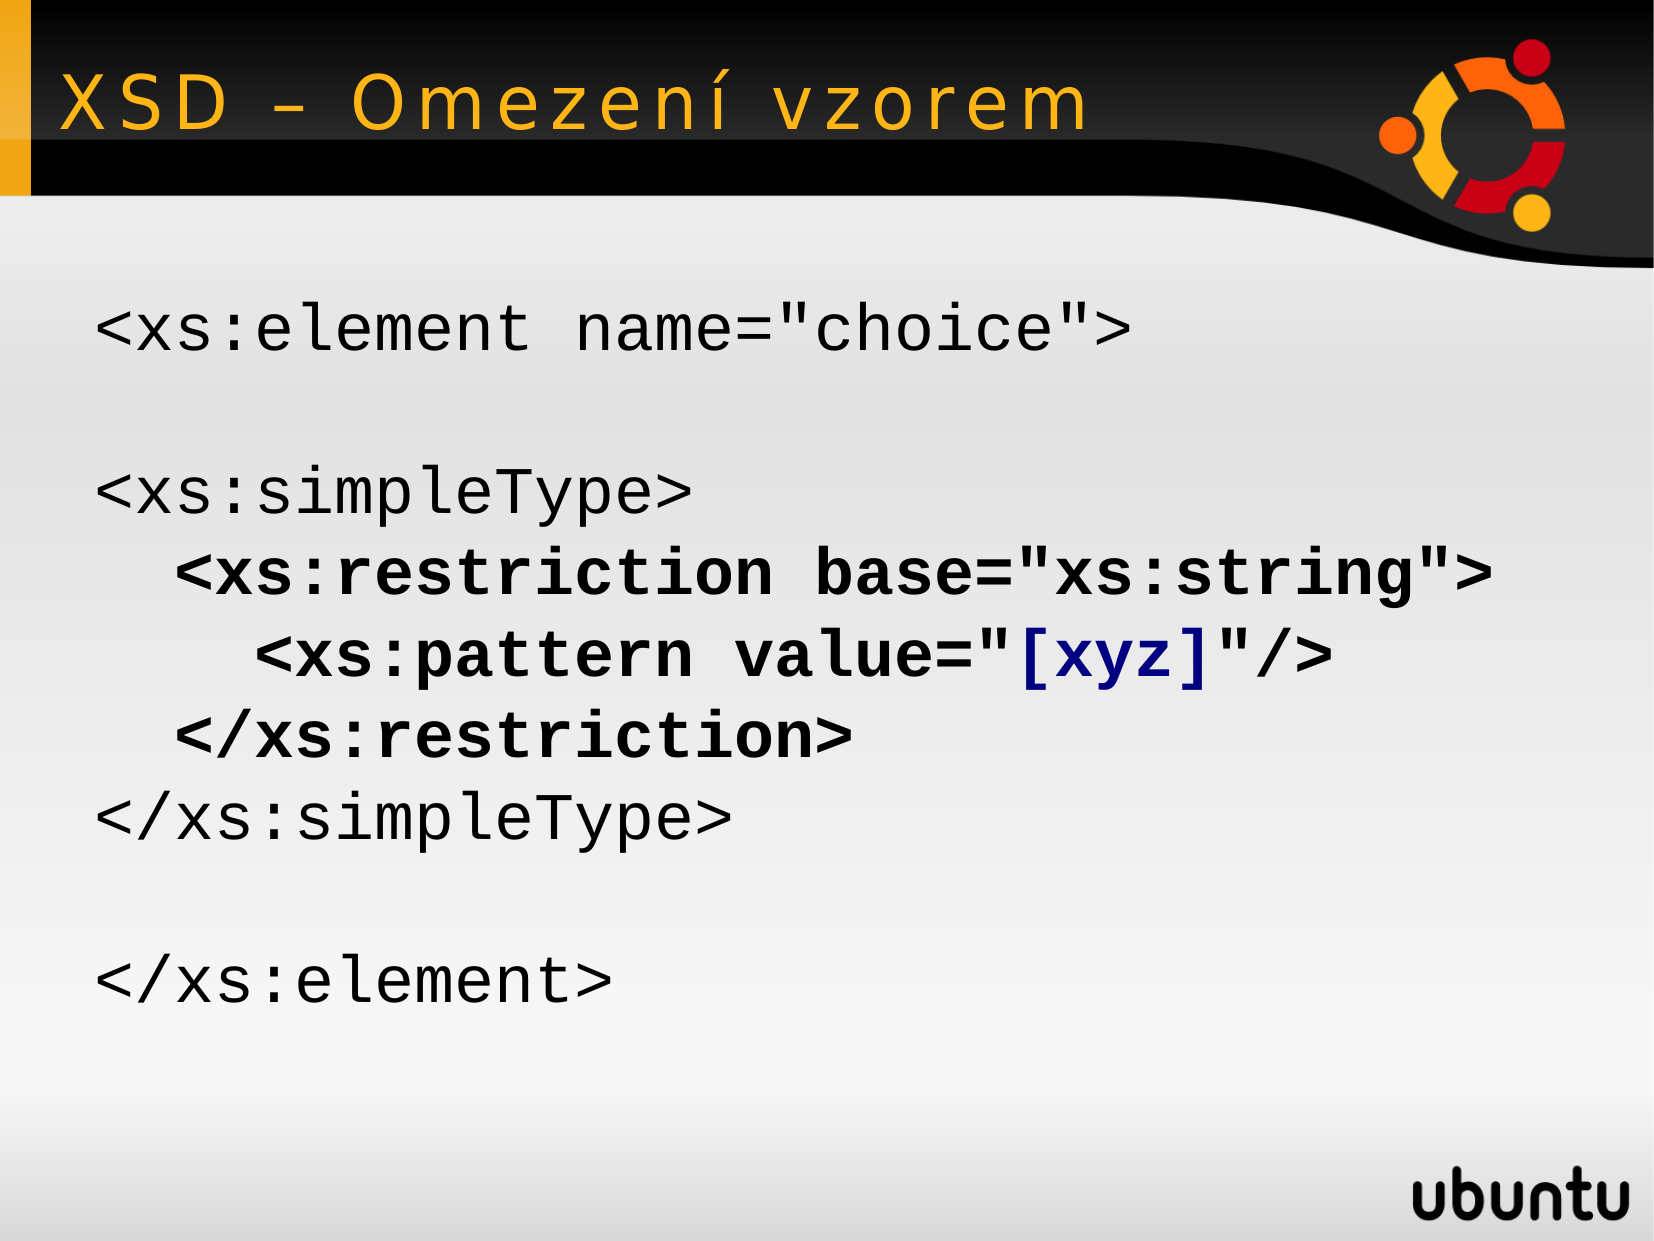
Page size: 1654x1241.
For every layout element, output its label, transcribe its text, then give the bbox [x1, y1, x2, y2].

title XSD – Omezení vzorem [59, 29, 1270, 178]
list <xs:element name="choice"> <xs:simpleType> <xs:restriction base="xs:string"> <xs:pattern value="[xyz]"/> </xs:restriction> </xs:simpleType> </xs:element> [76, 295, 1565, 1114]
picture [0, 0, 1654, 1241]
